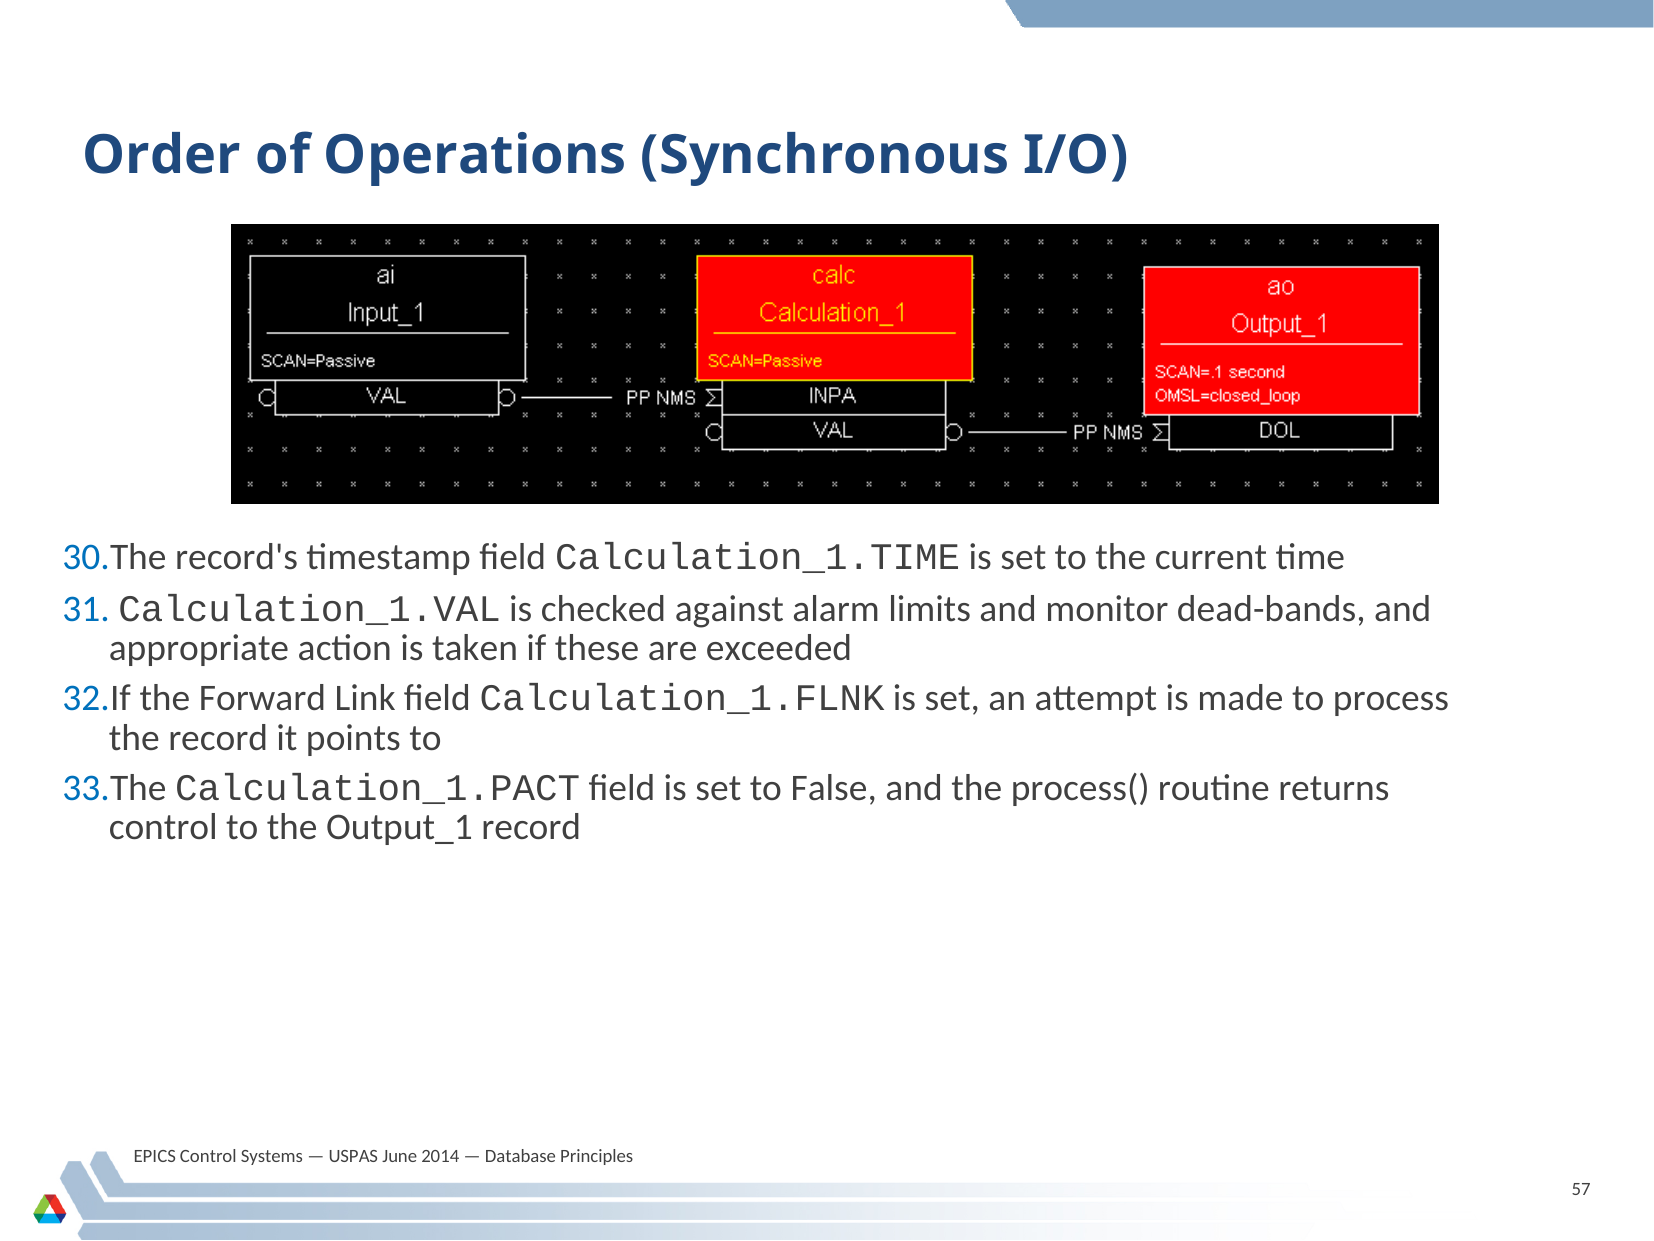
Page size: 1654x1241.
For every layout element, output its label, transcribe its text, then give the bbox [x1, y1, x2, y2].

title Order of Operations (Synchronous I/O) [82, 121, 1571, 185]
picture [0, 1143, 1654, 1240]
list The record's timestamp field Calculation_1.TIME is set to the current time Calculation_1.VAL is checked against alarm limits and monitor dead-bands, and appropriate action is taken if these are exceeded If the Forward Link field Calculation_1.FLNK is set, an attempt is made to process the record it points to The Calculation_1.PACT field is set to False, and the process() routine returns control to the Output_1 record [62, 538, 1498, 892]
picture [0, 0, 1654, 29]
picture [231, 224, 1439, 504]
